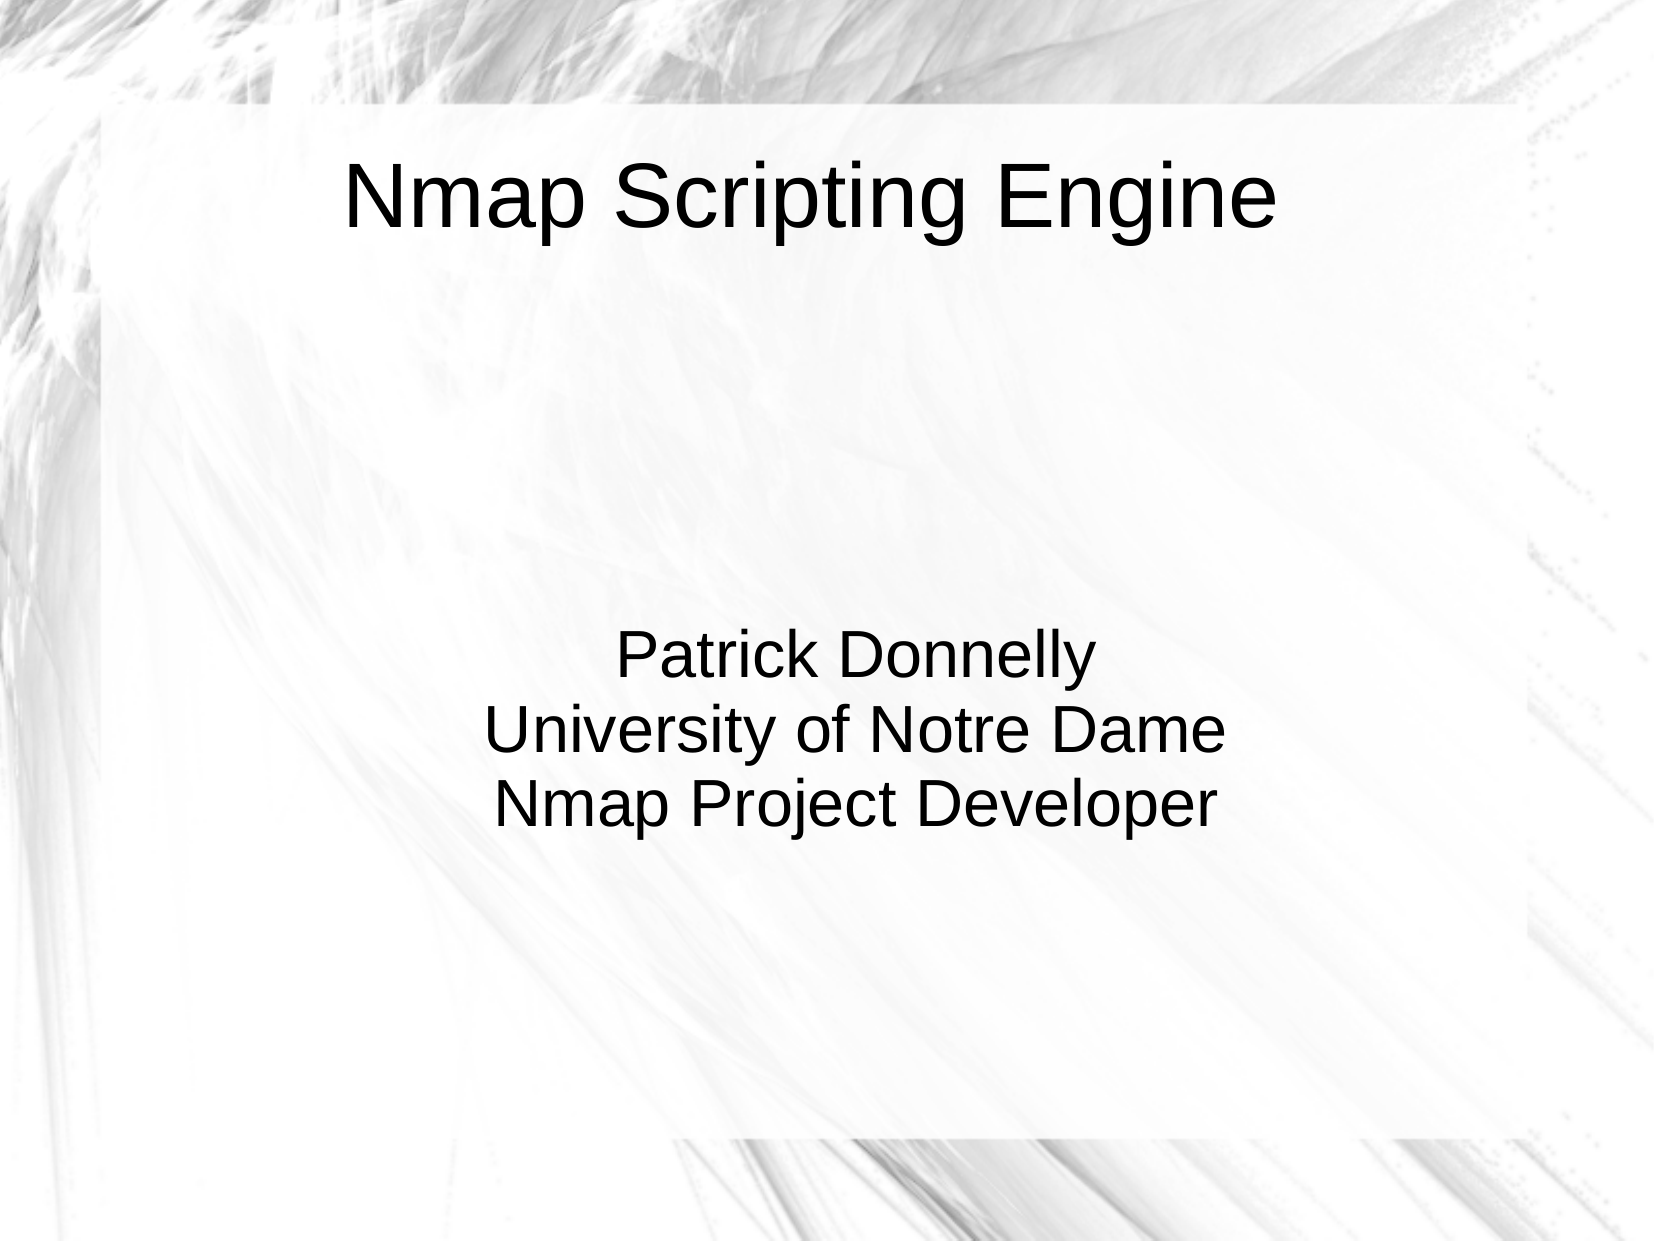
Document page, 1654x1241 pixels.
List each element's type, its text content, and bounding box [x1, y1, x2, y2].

picture [0, 0, 1654, 1241]
title Nmap Scripting Engine [118, 112, 1506, 281]
subtitle Patrick Donnelly University of Notre Dame Nmap Project Developer [118, 319, 1571, 1139]
